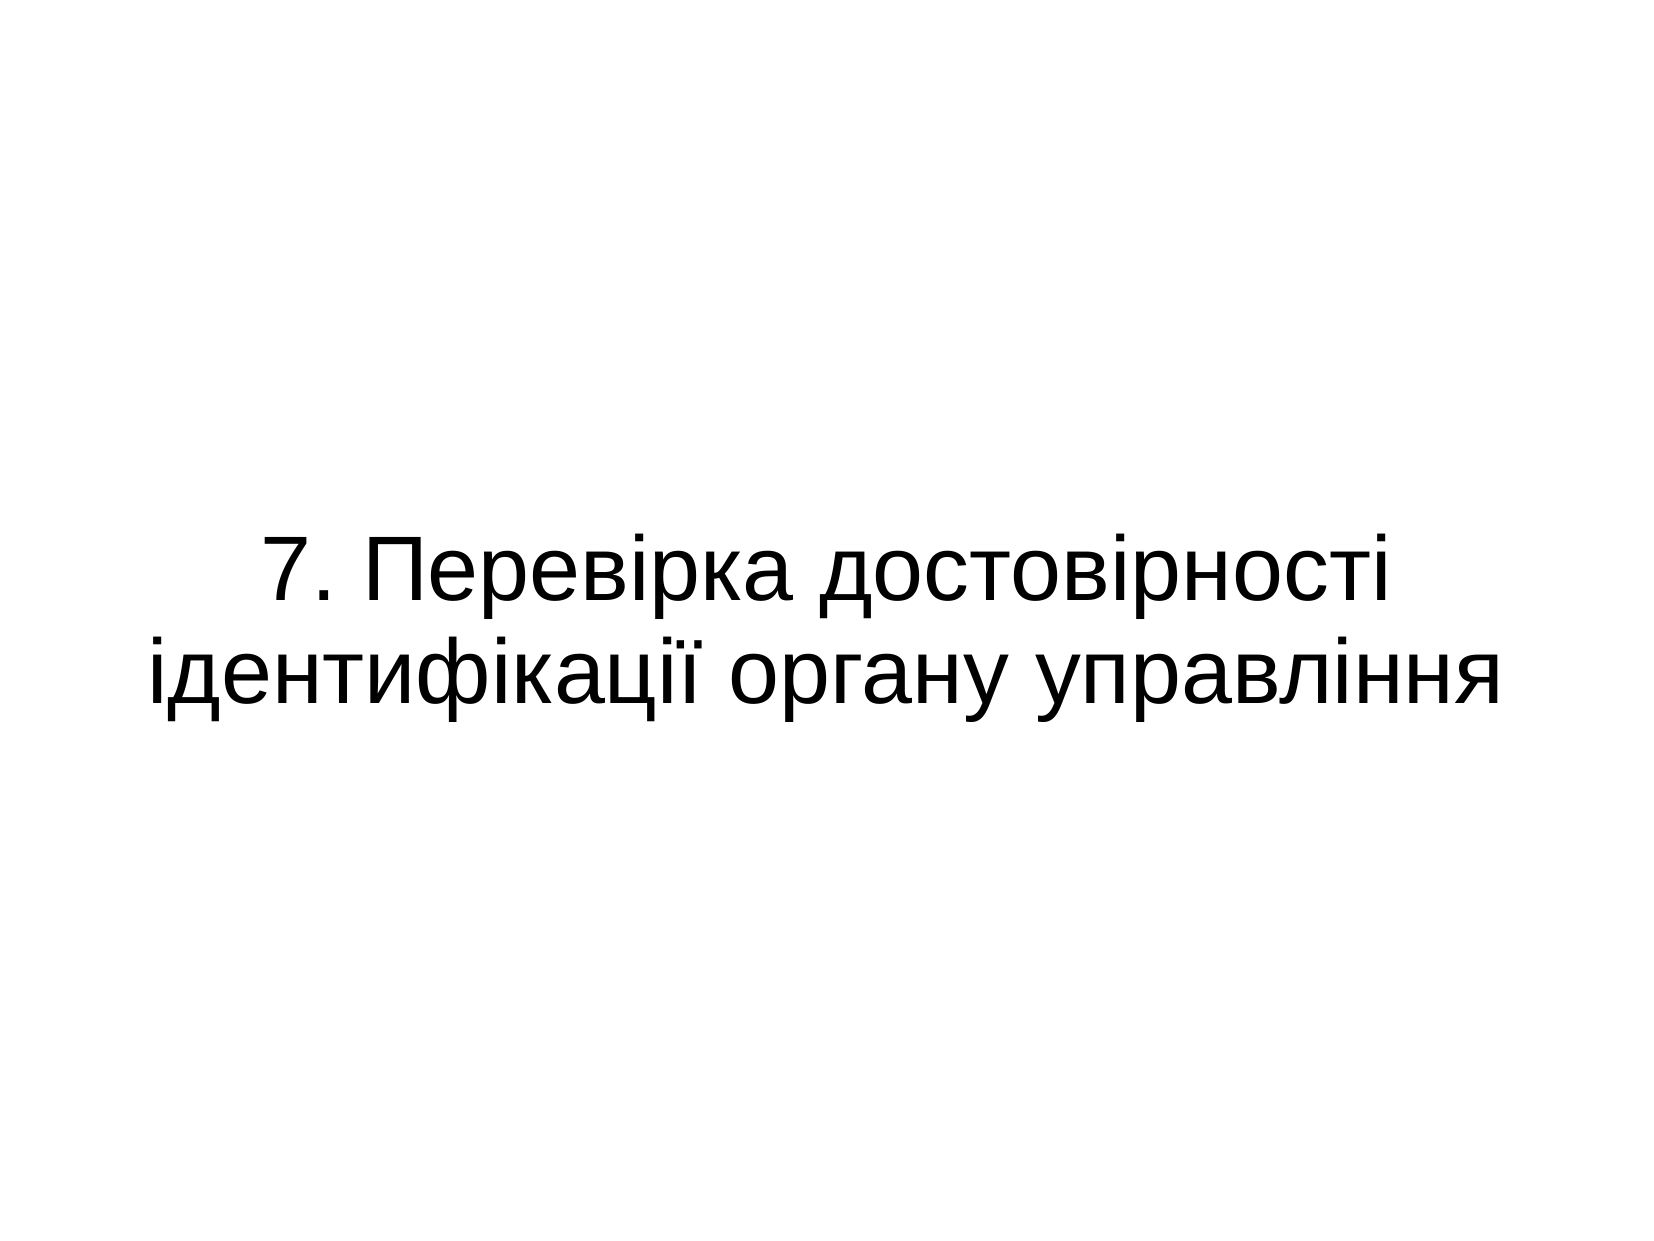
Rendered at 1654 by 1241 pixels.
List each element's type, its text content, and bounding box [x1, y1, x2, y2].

title 7. Перевірка достовірності ідентифікації органу управління [82, 516, 1571, 724]
